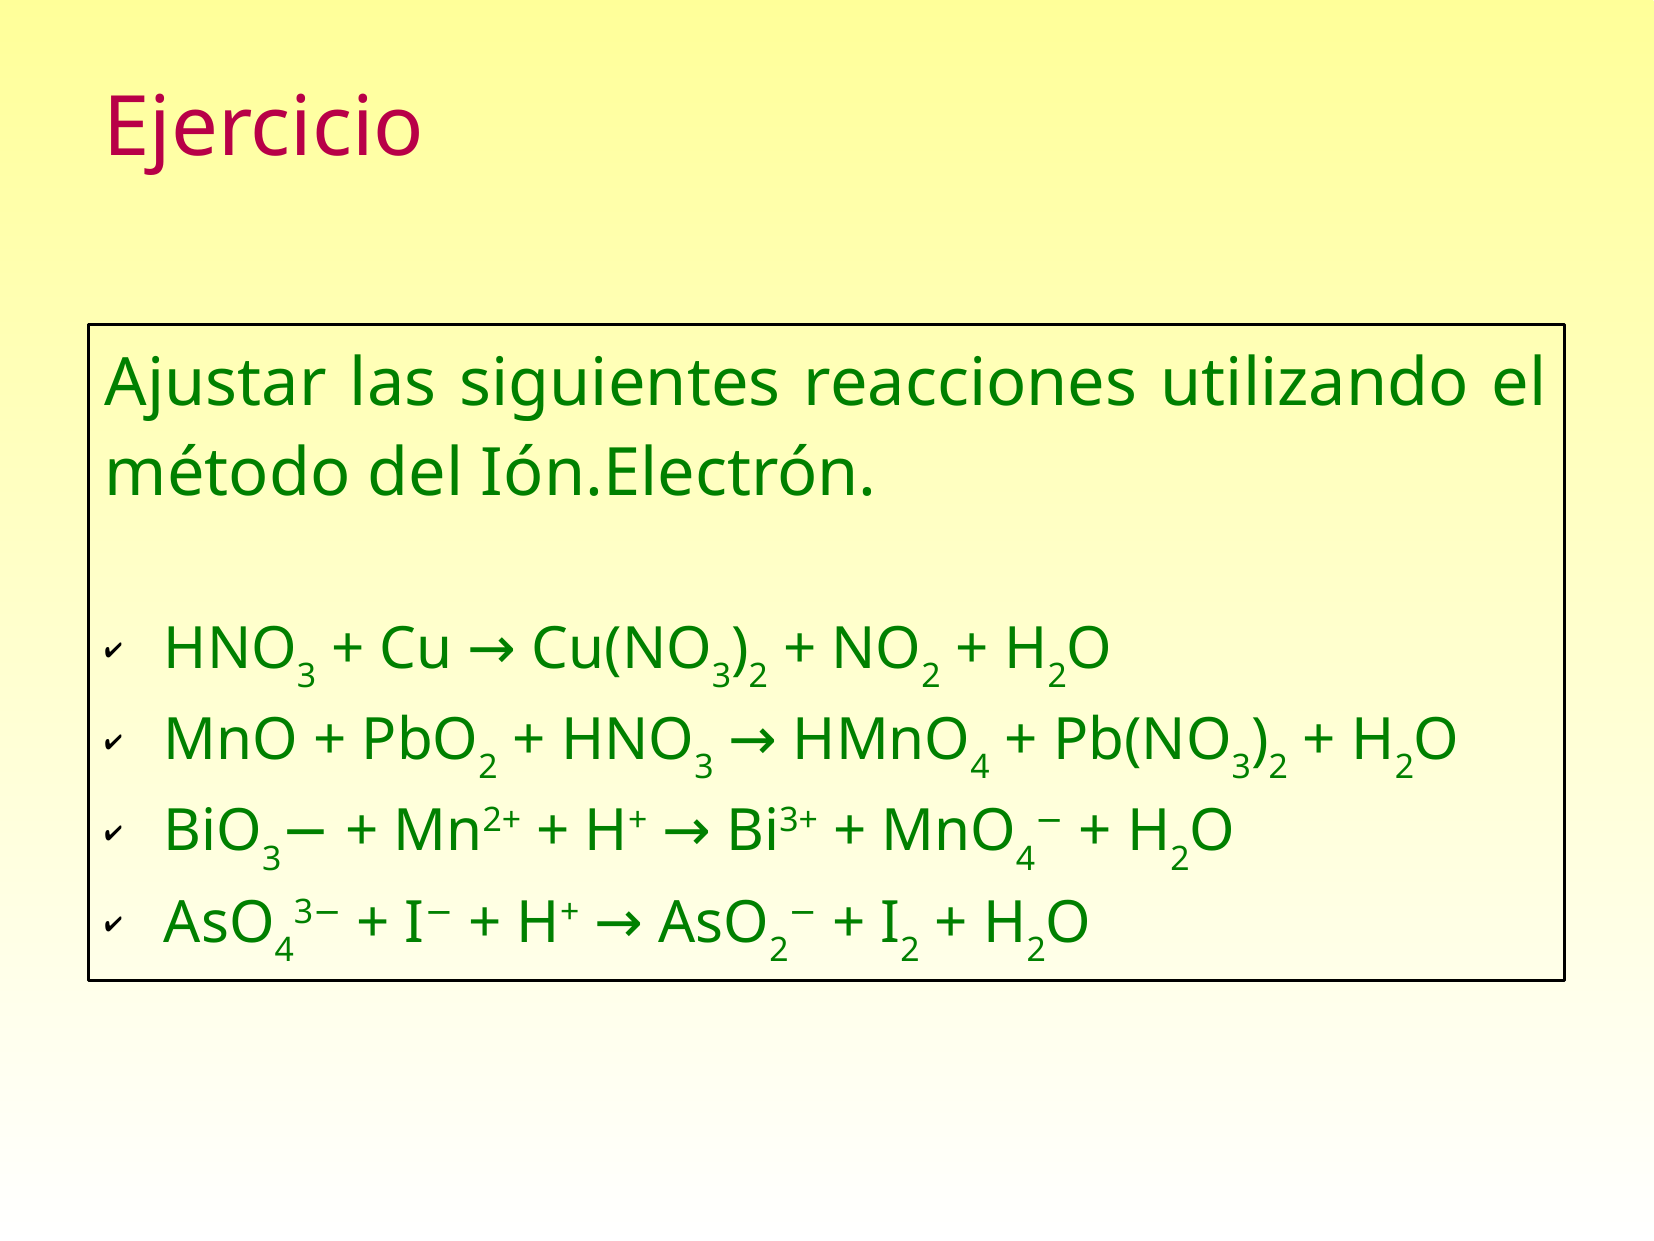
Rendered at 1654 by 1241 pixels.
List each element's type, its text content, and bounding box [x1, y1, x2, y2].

text_box Ejercicio [88, 59, 1565, 174]
text_box Ajustar las siguientes reacciones utilizando el método del Ión.Electrón. HNO3 + Cu → Cu(NO3)2 + NO2 + H2O MnO + PbO2 + HNO3 → HMnO4 + Pb(NO3)2 + H2O BiO3− + Mn2+ + H+ → Bi3+ + MnO4− + H2O AsO43− + I− + H+ → AsO2− + I2 + H2O [88, 324, 1565, 919]
